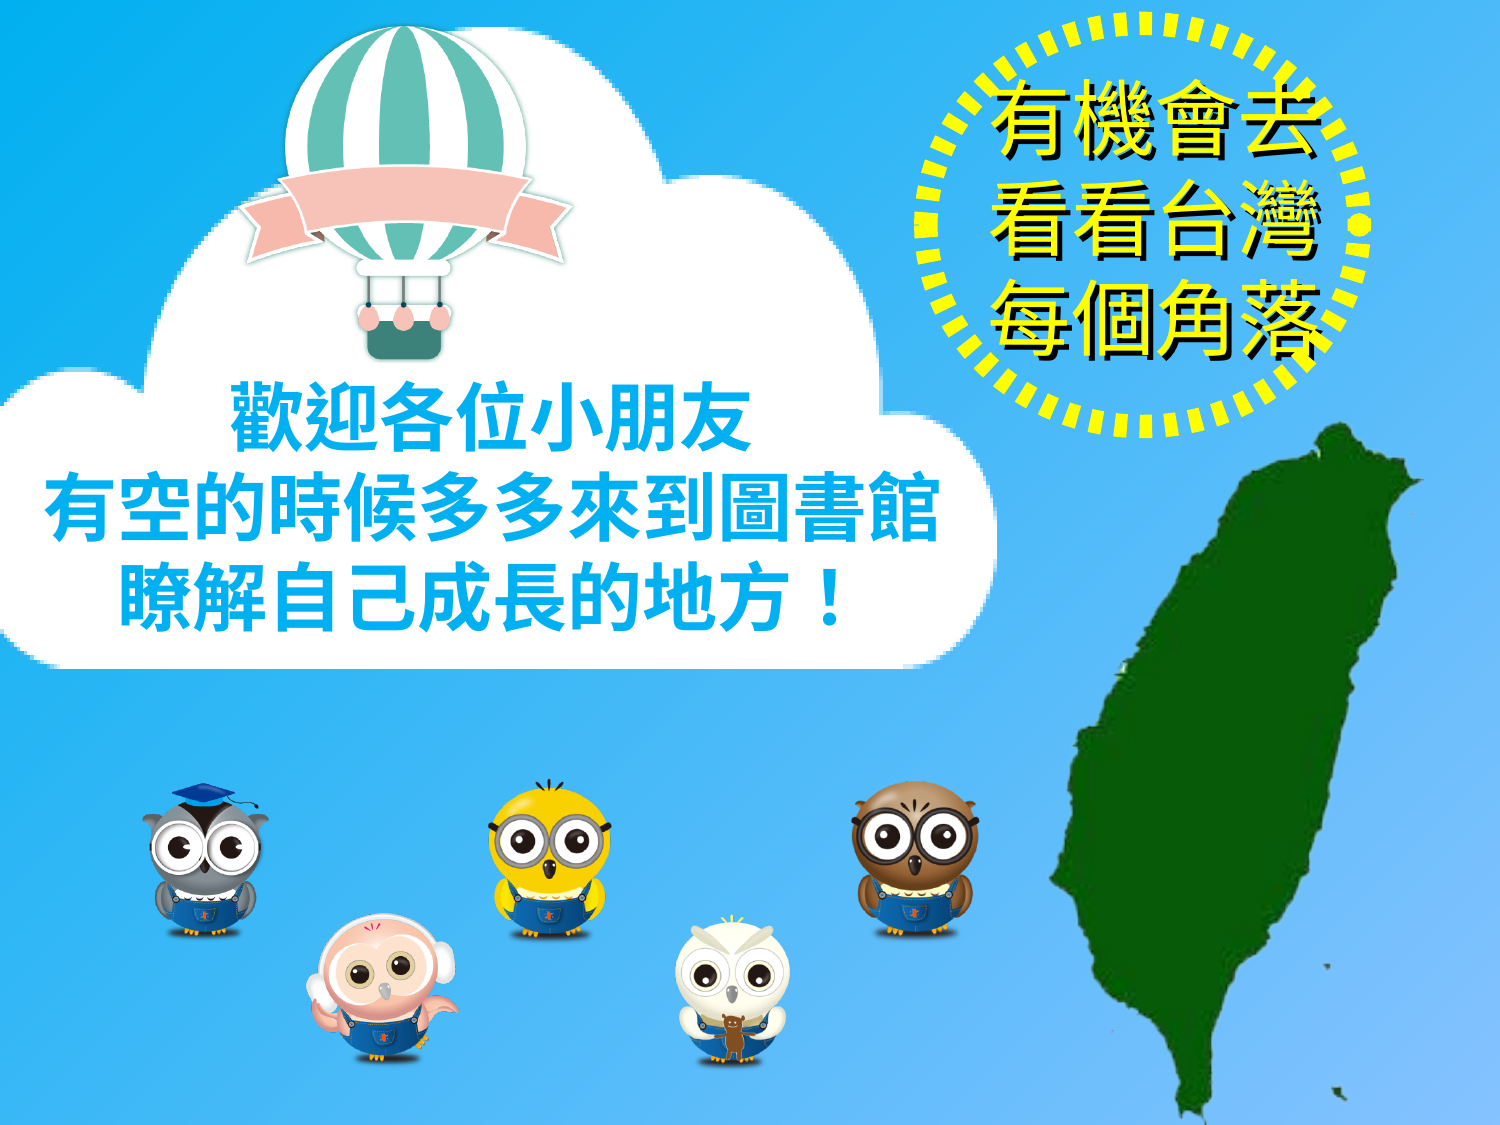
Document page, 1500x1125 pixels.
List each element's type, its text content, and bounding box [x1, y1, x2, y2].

picture [480, 773, 617, 949]
picture [0, 377, 1424, 1125]
text_box 有機會去 看看台灣 每個角落 [972, 58, 1383, 377]
text_box 歡迎各位小朋友 有空的時候多多來到圖書館 瞭解自己成長的地方！ [0, 363, 984, 648]
picture [140, 761, 270, 962]
picture [304, 914, 460, 1088]
picture [22, 23, 997, 363]
picture [667, 902, 797, 1091]
